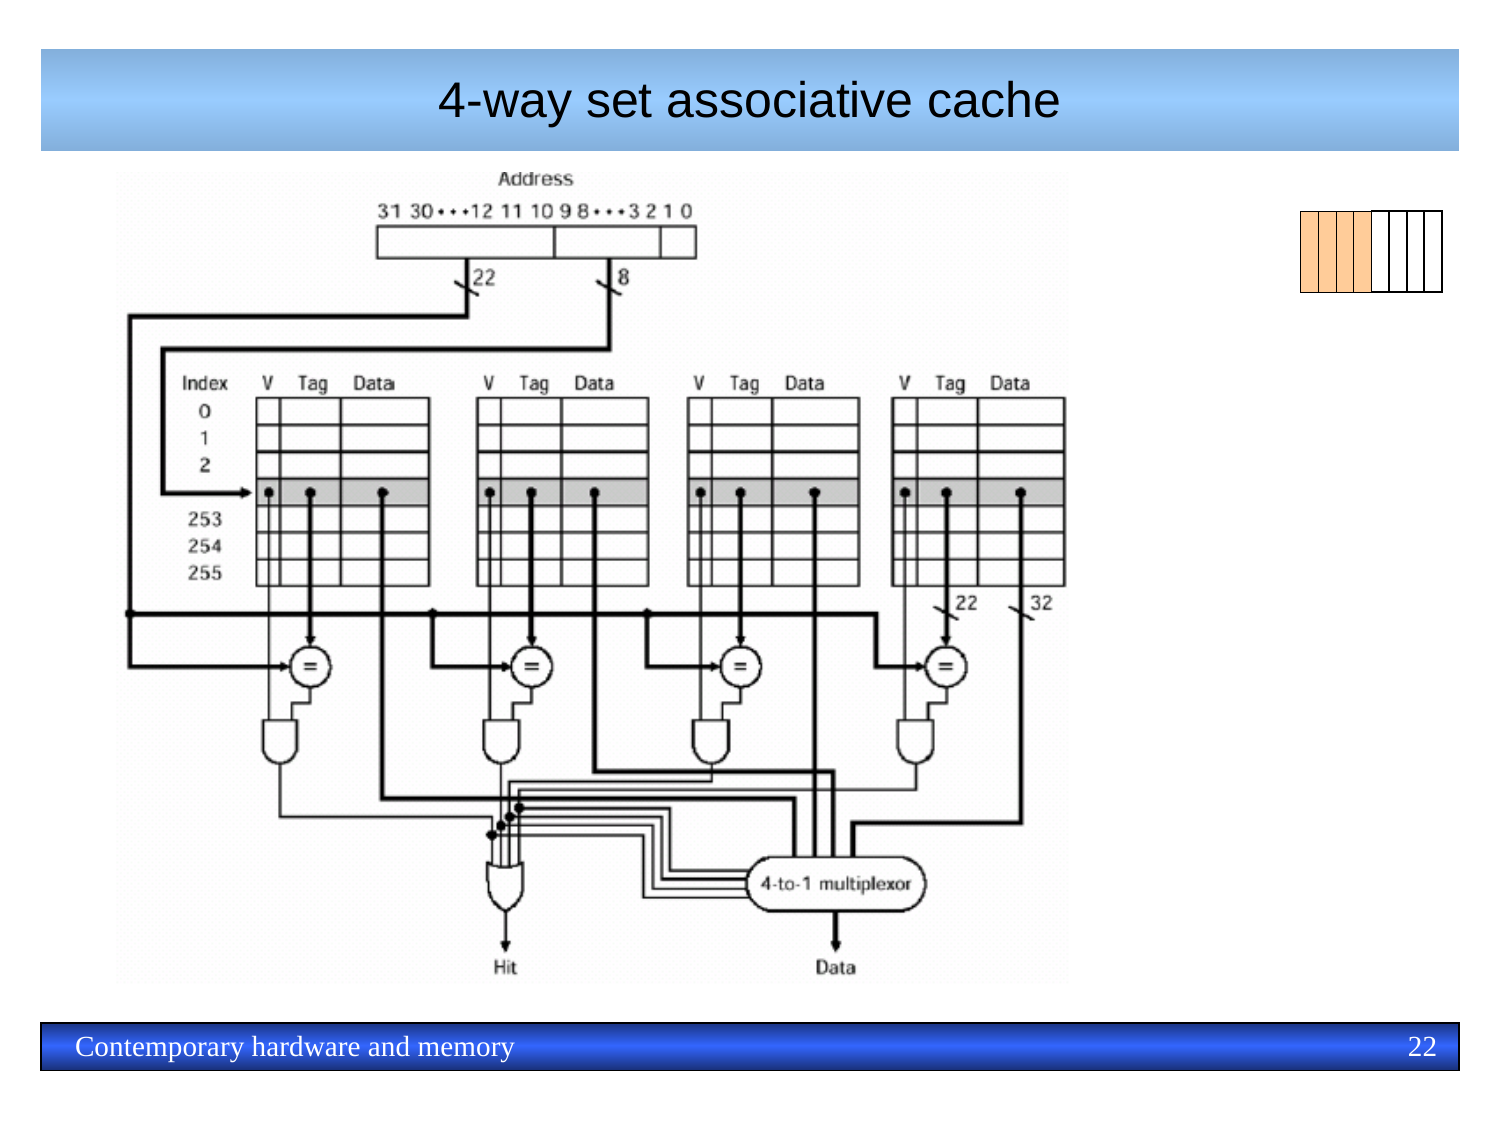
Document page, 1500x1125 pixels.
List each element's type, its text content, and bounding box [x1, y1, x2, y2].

title 4-way set associative cache [41, 49, 1459, 151]
table_cell [1390, 212, 1406, 291]
table_header [1371, 163, 1389, 210]
table_header [1336, 163, 1353, 211]
table_cell [1319, 212, 1336, 292]
table_cell [1425, 212, 1441, 291]
table_cell [1354, 212, 1371, 292]
table_header [1389, 163, 1407, 210]
table_cell [1408, 212, 1423, 291]
table_cell [1372, 212, 1388, 291]
table_cell [1371, 293, 1407, 346]
picture [94, 172, 1095, 987]
table_header [1300, 163, 1318, 211]
table_cell [1407, 293, 1442, 346]
table_header [1424, 163, 1442, 210]
table_header [1353, 163, 1371, 211]
table_cell [1336, 293, 1371, 346]
table_header [1318, 163, 1336, 211]
table_header [1407, 163, 1424, 210]
table_cell [1337, 212, 1353, 292]
table_cell [1300, 293, 1336, 346]
table_cell [1301, 212, 1318, 292]
